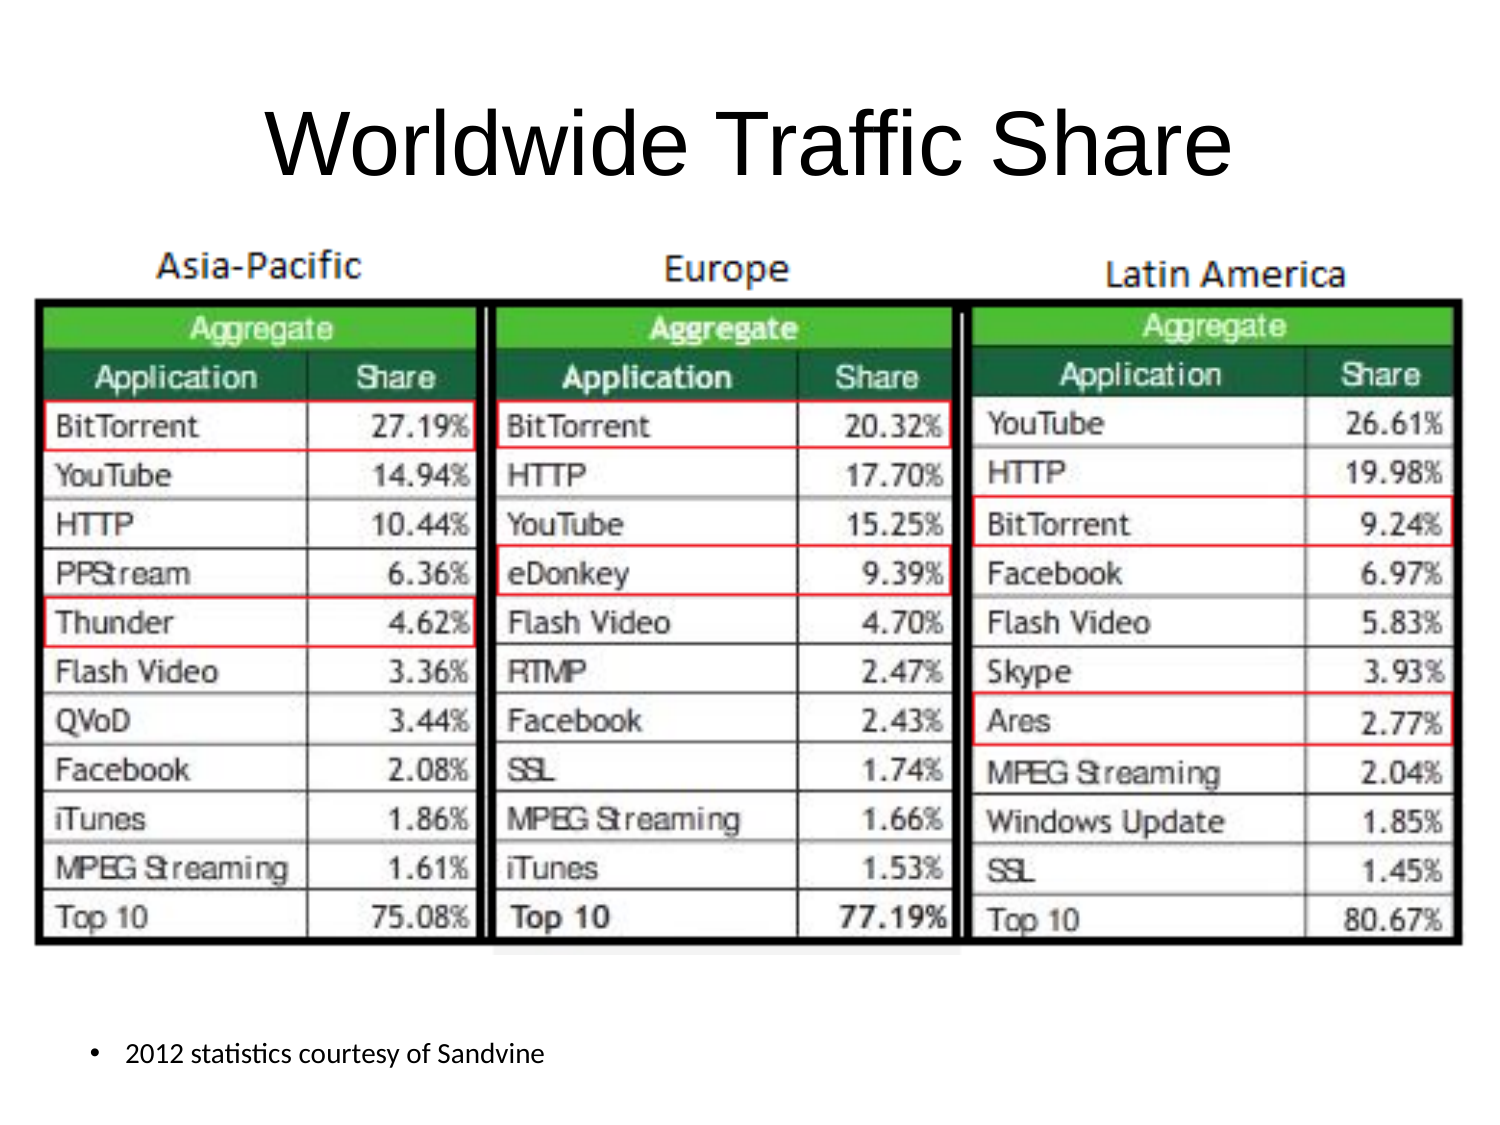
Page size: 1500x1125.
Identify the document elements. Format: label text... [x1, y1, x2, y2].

picture [30, 239, 1472, 955]
text_box Worldwide Traffic Share [75, 45, 1425, 233]
text_box 2012 statistics courtesy of Sandvine [75, 955, 1425, 1063]
